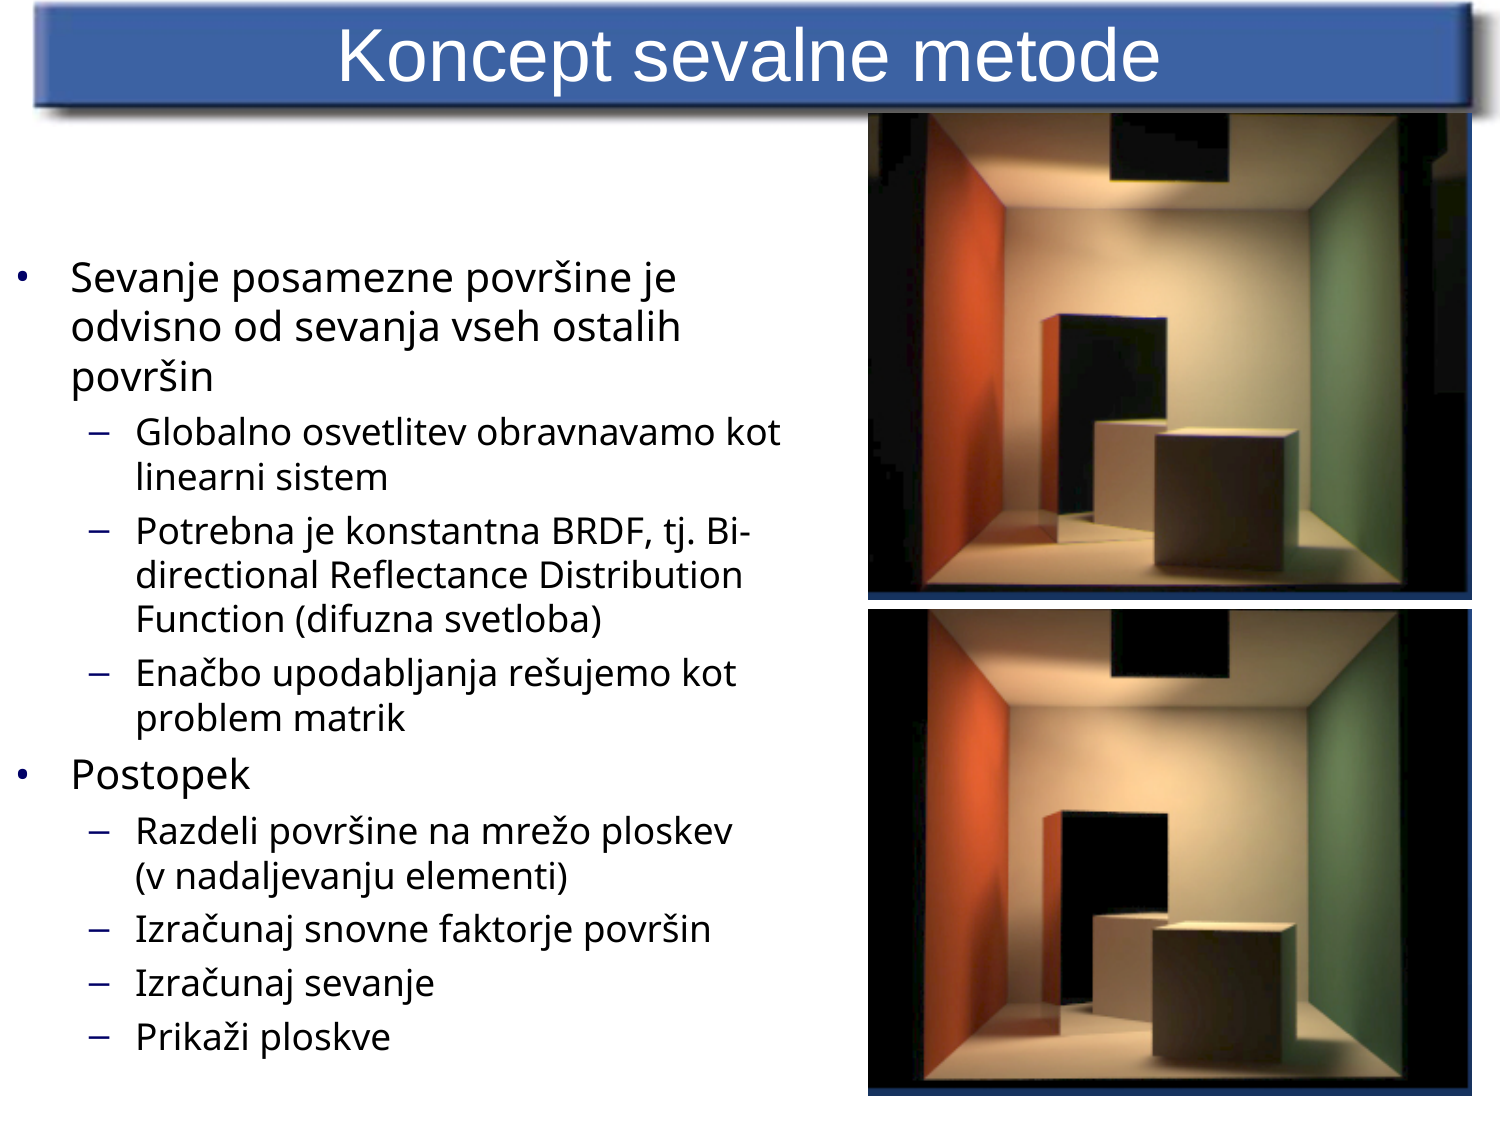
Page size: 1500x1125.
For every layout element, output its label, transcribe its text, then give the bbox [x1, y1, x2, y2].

list Sevanje posamezne površine je odvisno od sevanja vseh ostalih površin Globalno osvetlitev obravnavamo kot linearni sistem Potrebna je konstantna BRDF, tj. Bi-directional Reflectance Distribution Function (difuzna svetloba) Enačbo upodabljanja rešujemo kot problem matrik Postopek Razdeli površine na mrežo ploskev (v nadaljevanju elementi) Izračunaj snovne faktorje površin Izračunaj sevanje Prikaži ploskve [0, 243, 845, 986]
title Koncept sevalne metode [98, 0, 1402, 105]
picture [32, 0, 1500, 600]
picture [868, 609, 1472, 1096]
